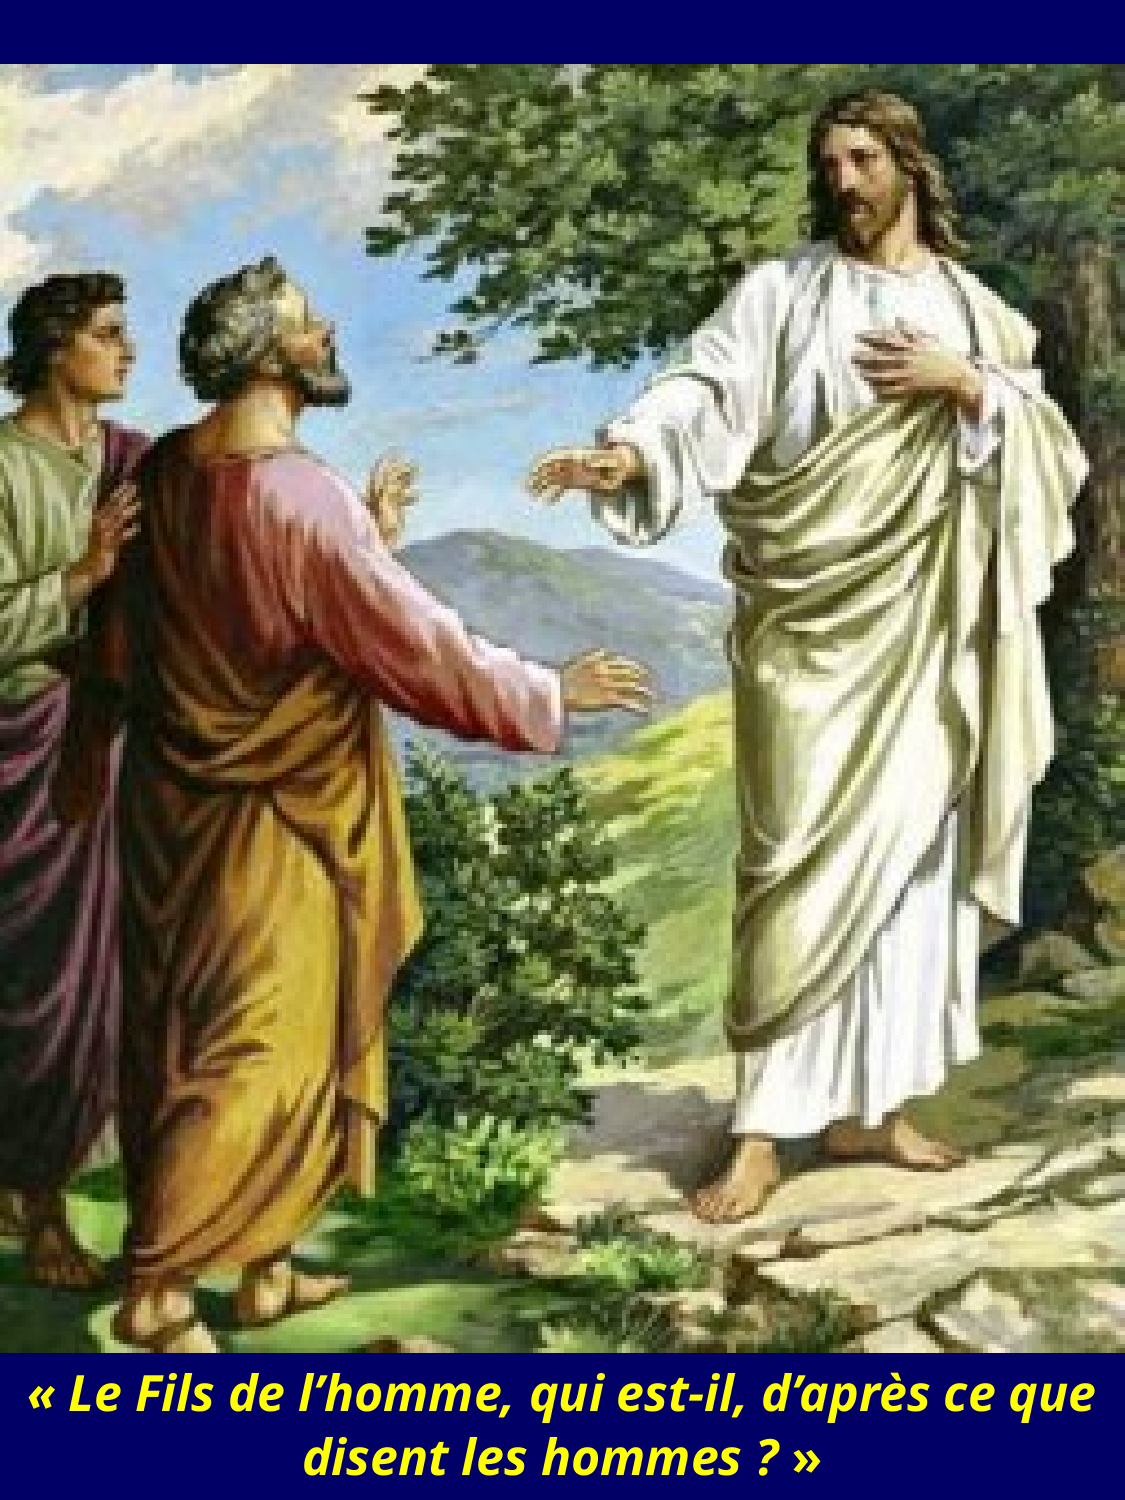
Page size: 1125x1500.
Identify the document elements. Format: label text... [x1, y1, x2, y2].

text_box « Le Fils de l’homme, qui est-il, d’après ce que disent les hommes ? » [0, 1349, 1125, 1489]
picture [0, 64, 1125, 1349]
